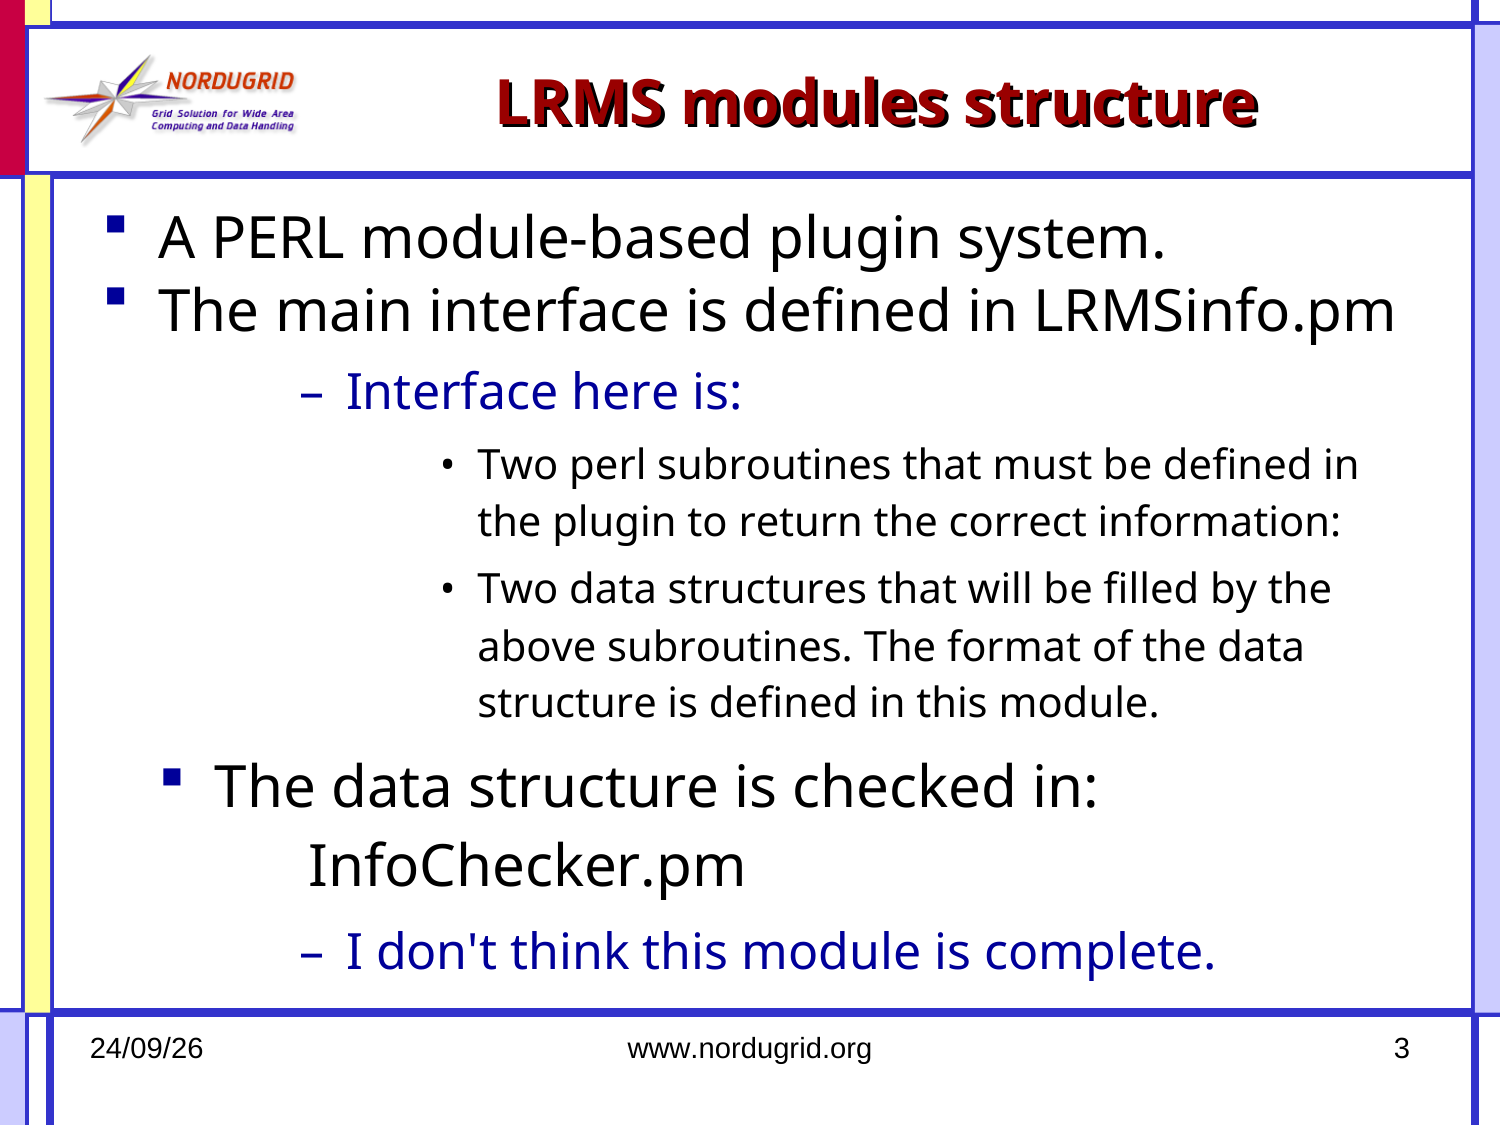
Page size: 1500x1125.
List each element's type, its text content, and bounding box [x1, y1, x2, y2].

picture [40, 49, 301, 148]
list A PERL module-based plugin system. The main interface is defined in LRMSinfo.pm Interface here is: Two perl subroutines that must be defined in the plugin to return the correct information: Two data structures that will be filled by the above subroutines. The format of the data structure is defined in this module. The data structure is checked in: InfoChecker.pm I don't think this module is complete. [87, 200, 1426, 1016]
title LRMS modules structure [324, 9, 1428, 191]
